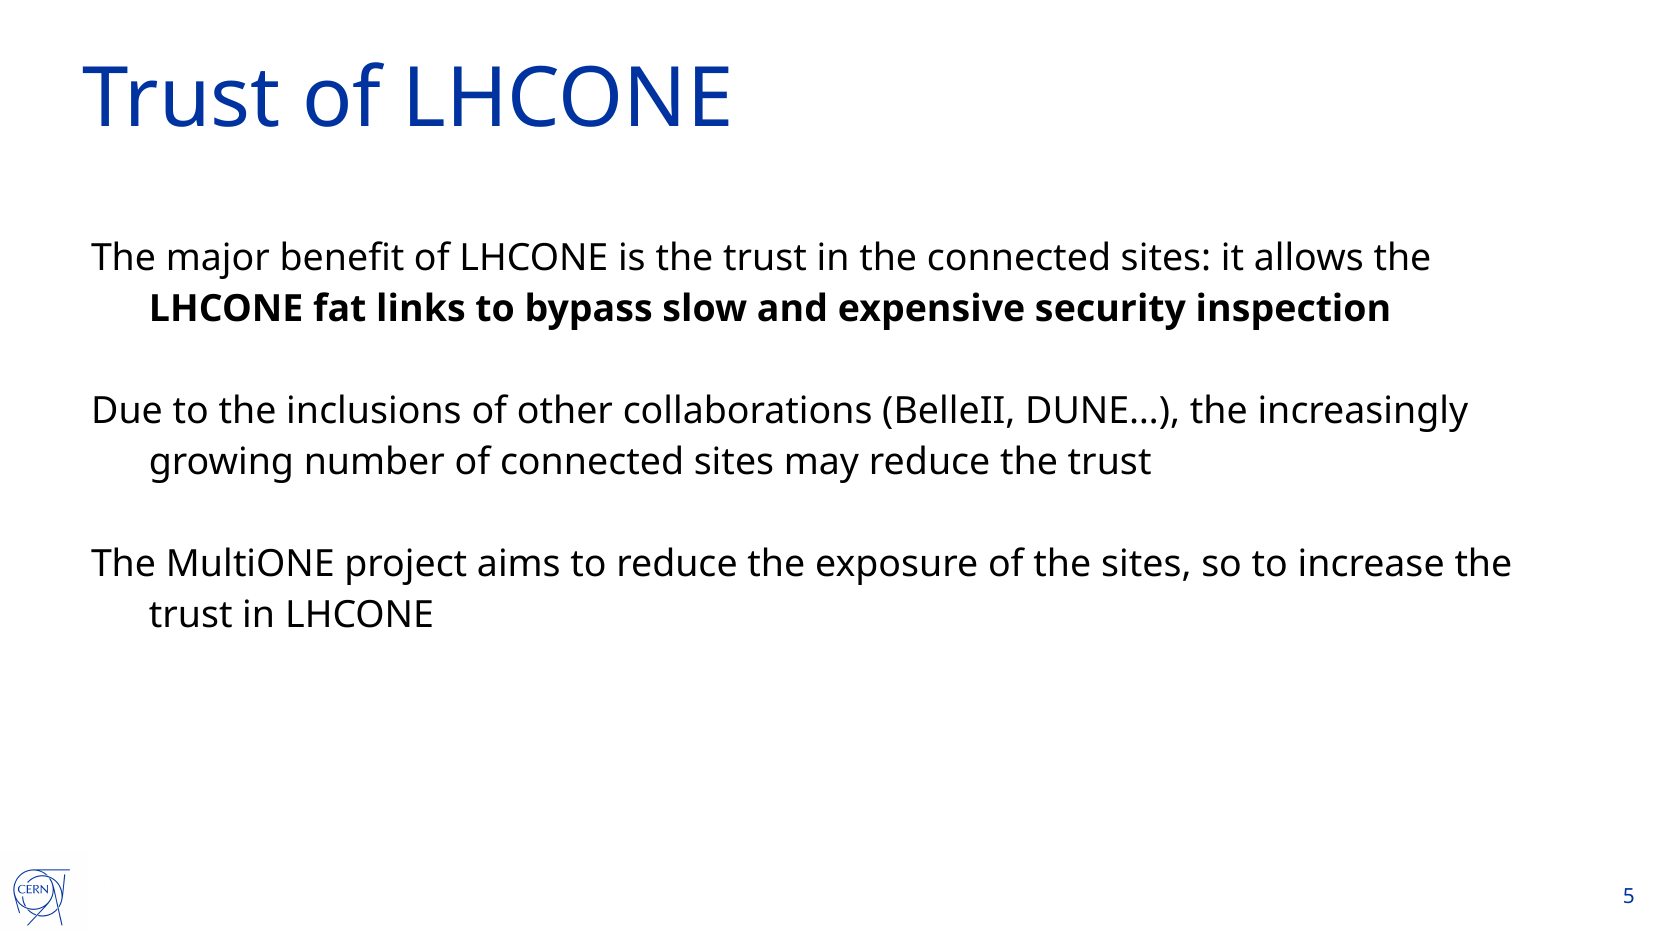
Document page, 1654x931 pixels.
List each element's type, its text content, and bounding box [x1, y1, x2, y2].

picture [0, 850, 76, 931]
title Trust of LHCONE [82, 37, 1571, 247]
text_box The major benefit of LHCONE is the trust in the connected sites: it allows the LHCONE fat links to bypass slow and expensive security inspection Due to the inclusions of other collaborations (BelleII, DUNE…), the increasingly growing number of connected sites may reduce the trust The MultiONE project aims to reduce the exposure of the sites, so to increase the trust in LHCONE [76, 172, 1601, 931]
